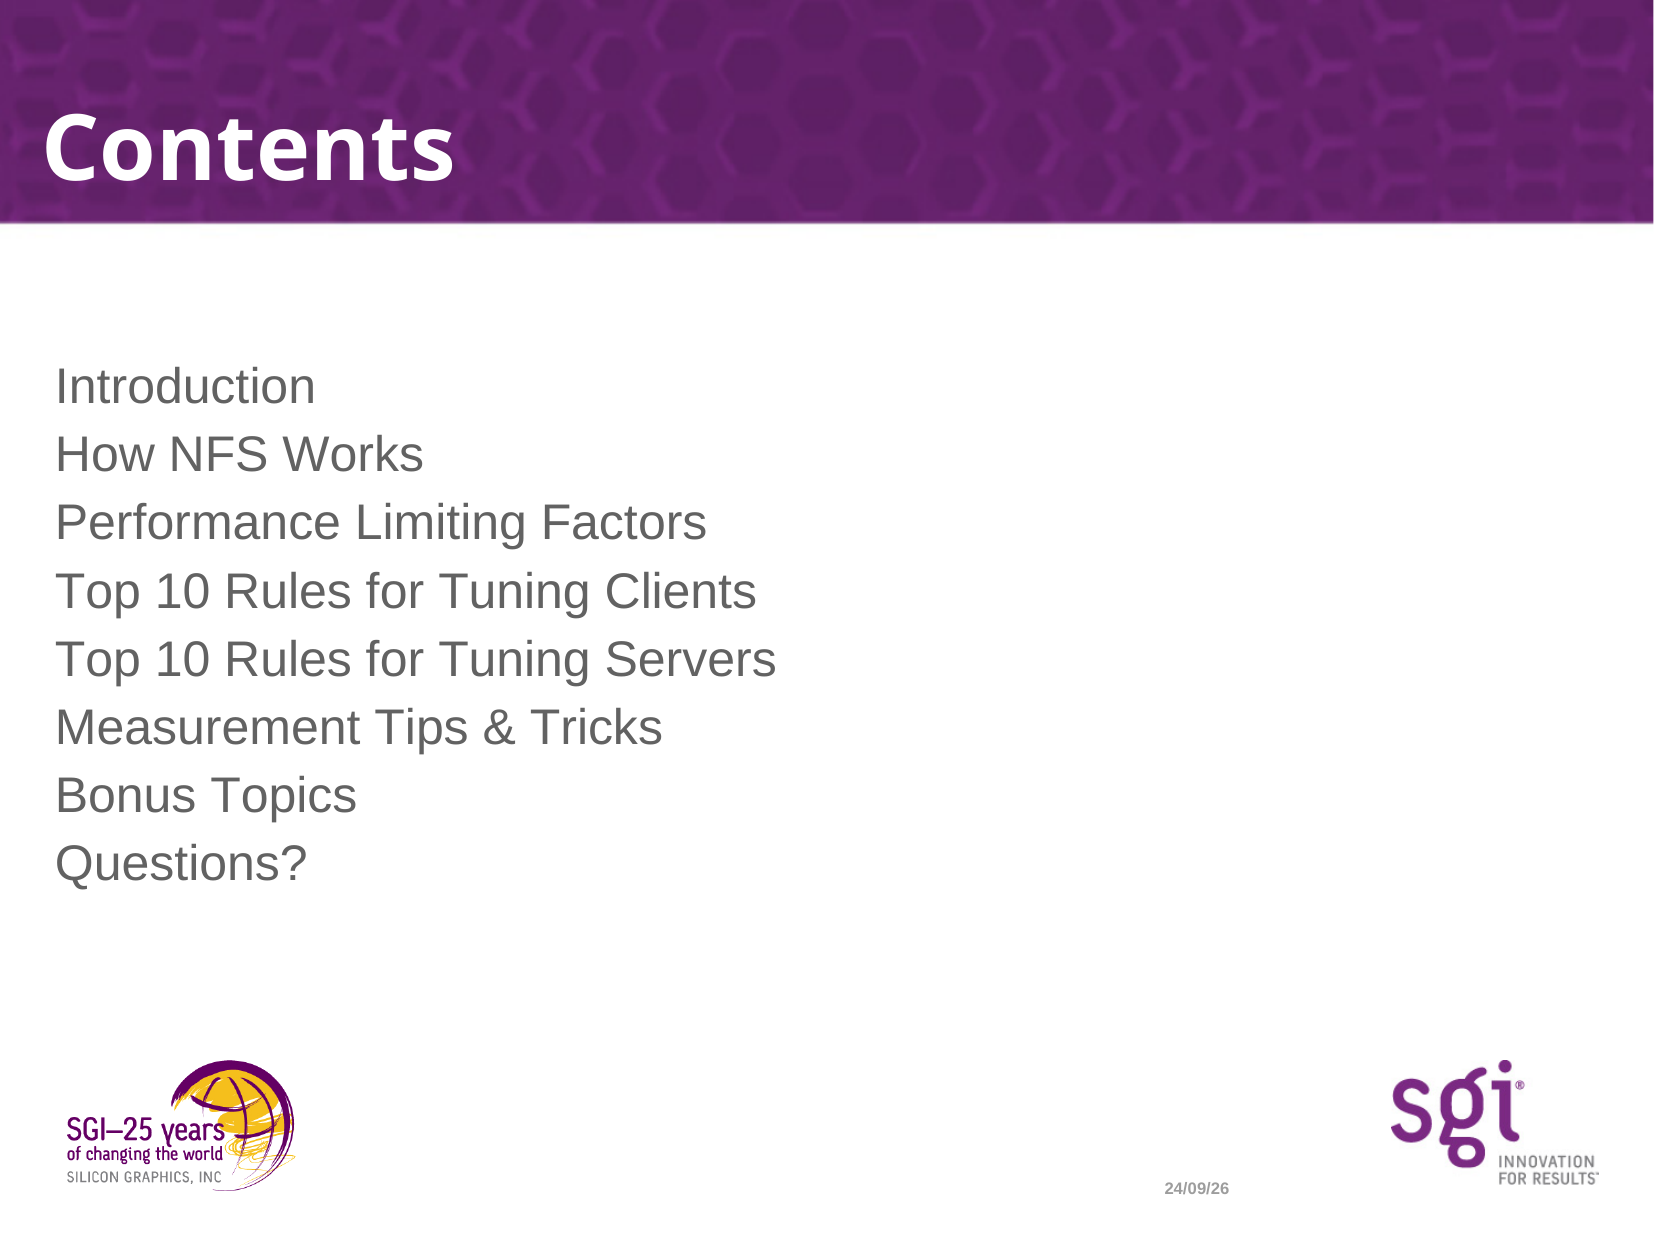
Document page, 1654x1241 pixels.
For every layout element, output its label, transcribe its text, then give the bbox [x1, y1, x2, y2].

picture [0, 0, 1654, 1194]
list Introduction How NFS Works Performance Limiting Factors Top 10 Rules for Tuning Clients Top 10 Rules for Tuning Servers Measurement Tips & Tricks Bonus Topics Questions? [55, 358, 1461, 942]
title Contents [41, 48, 1447, 241]
